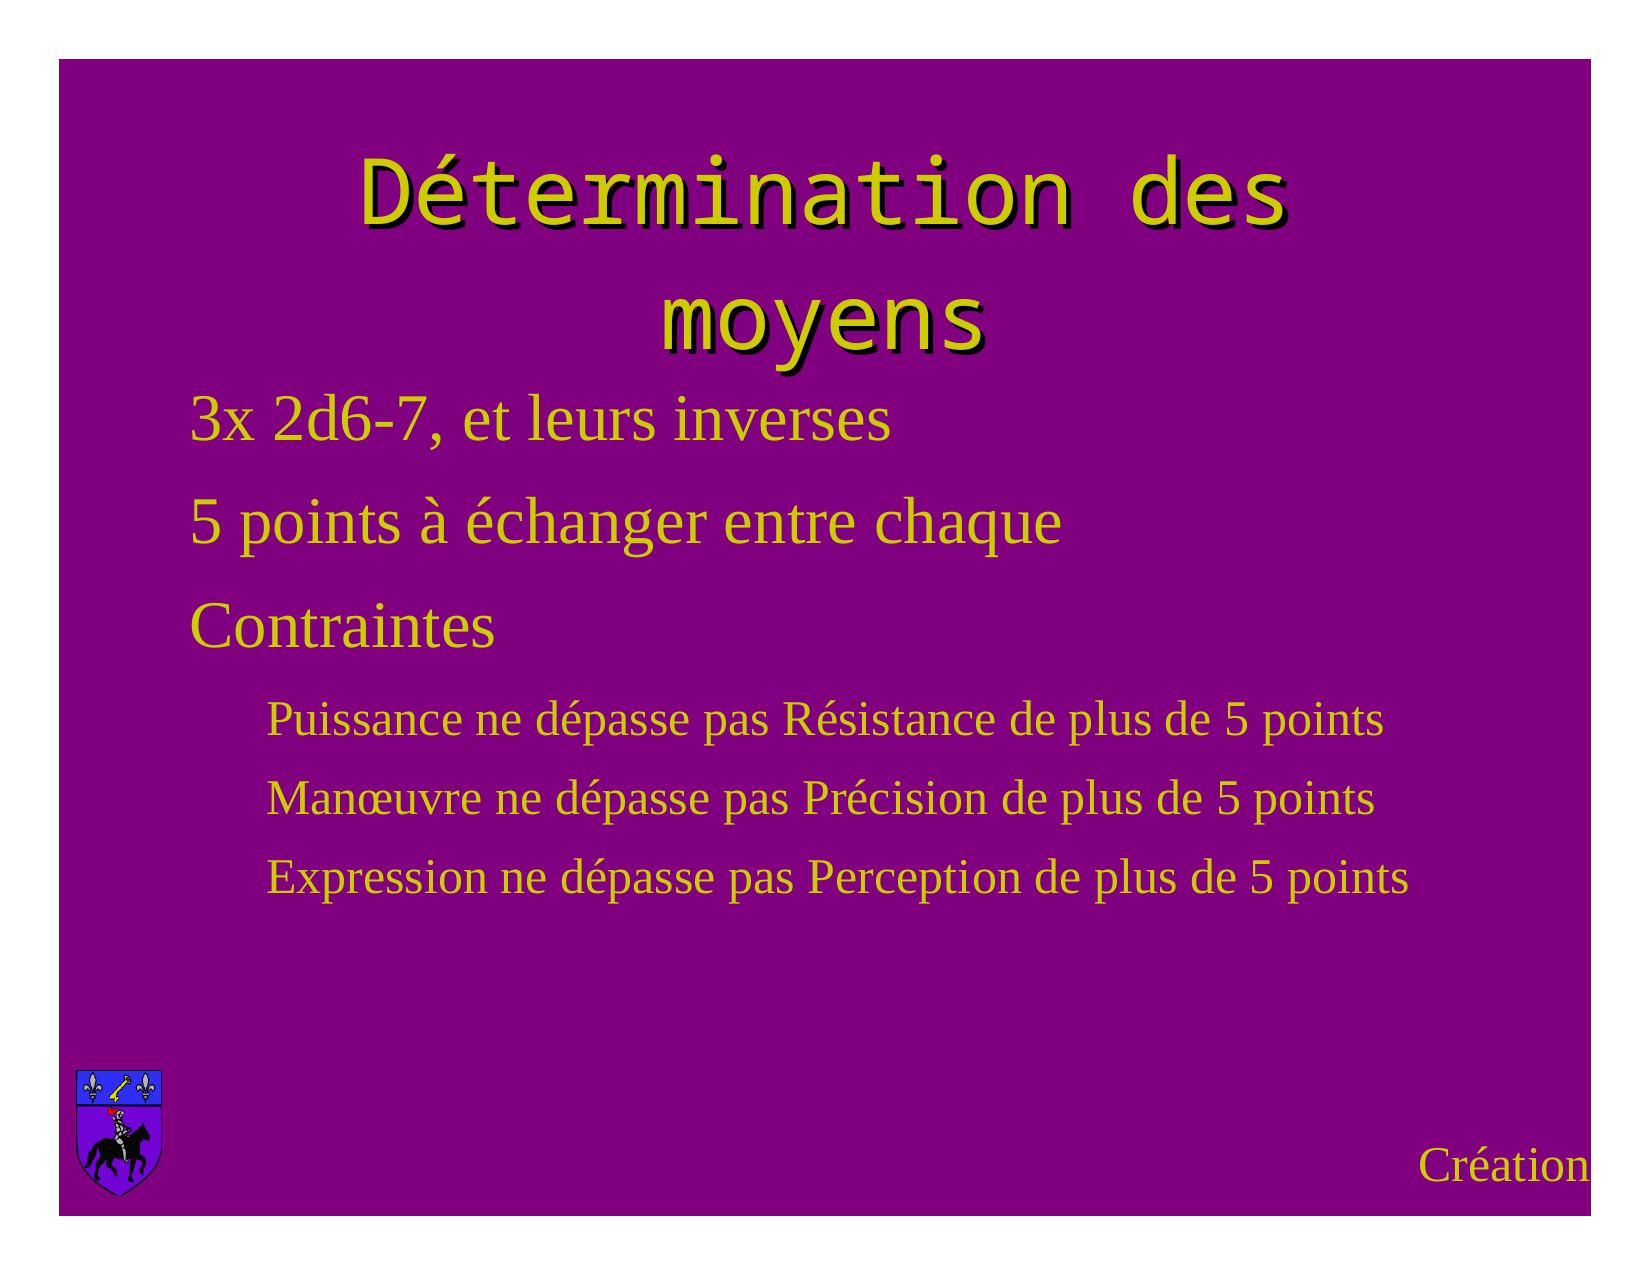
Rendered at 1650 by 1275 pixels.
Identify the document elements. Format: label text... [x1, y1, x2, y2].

picture [76, 1070, 162, 1196]
title Détermination des moyens [171, 155, 1480, 349]
list 3x 2d6-7, et leurs inverses 5 points à échanger entre chaque Contraintes Puissance ne dépasse pas Résistance de plus de 5 points Manœuvre ne dépasse pas Précision de plus de 5 points Expression ne dépasse pas Perception de plus de 5 points [171, 380, 1480, 906]
text_box Création [1397, 1137, 1591, 1193]
